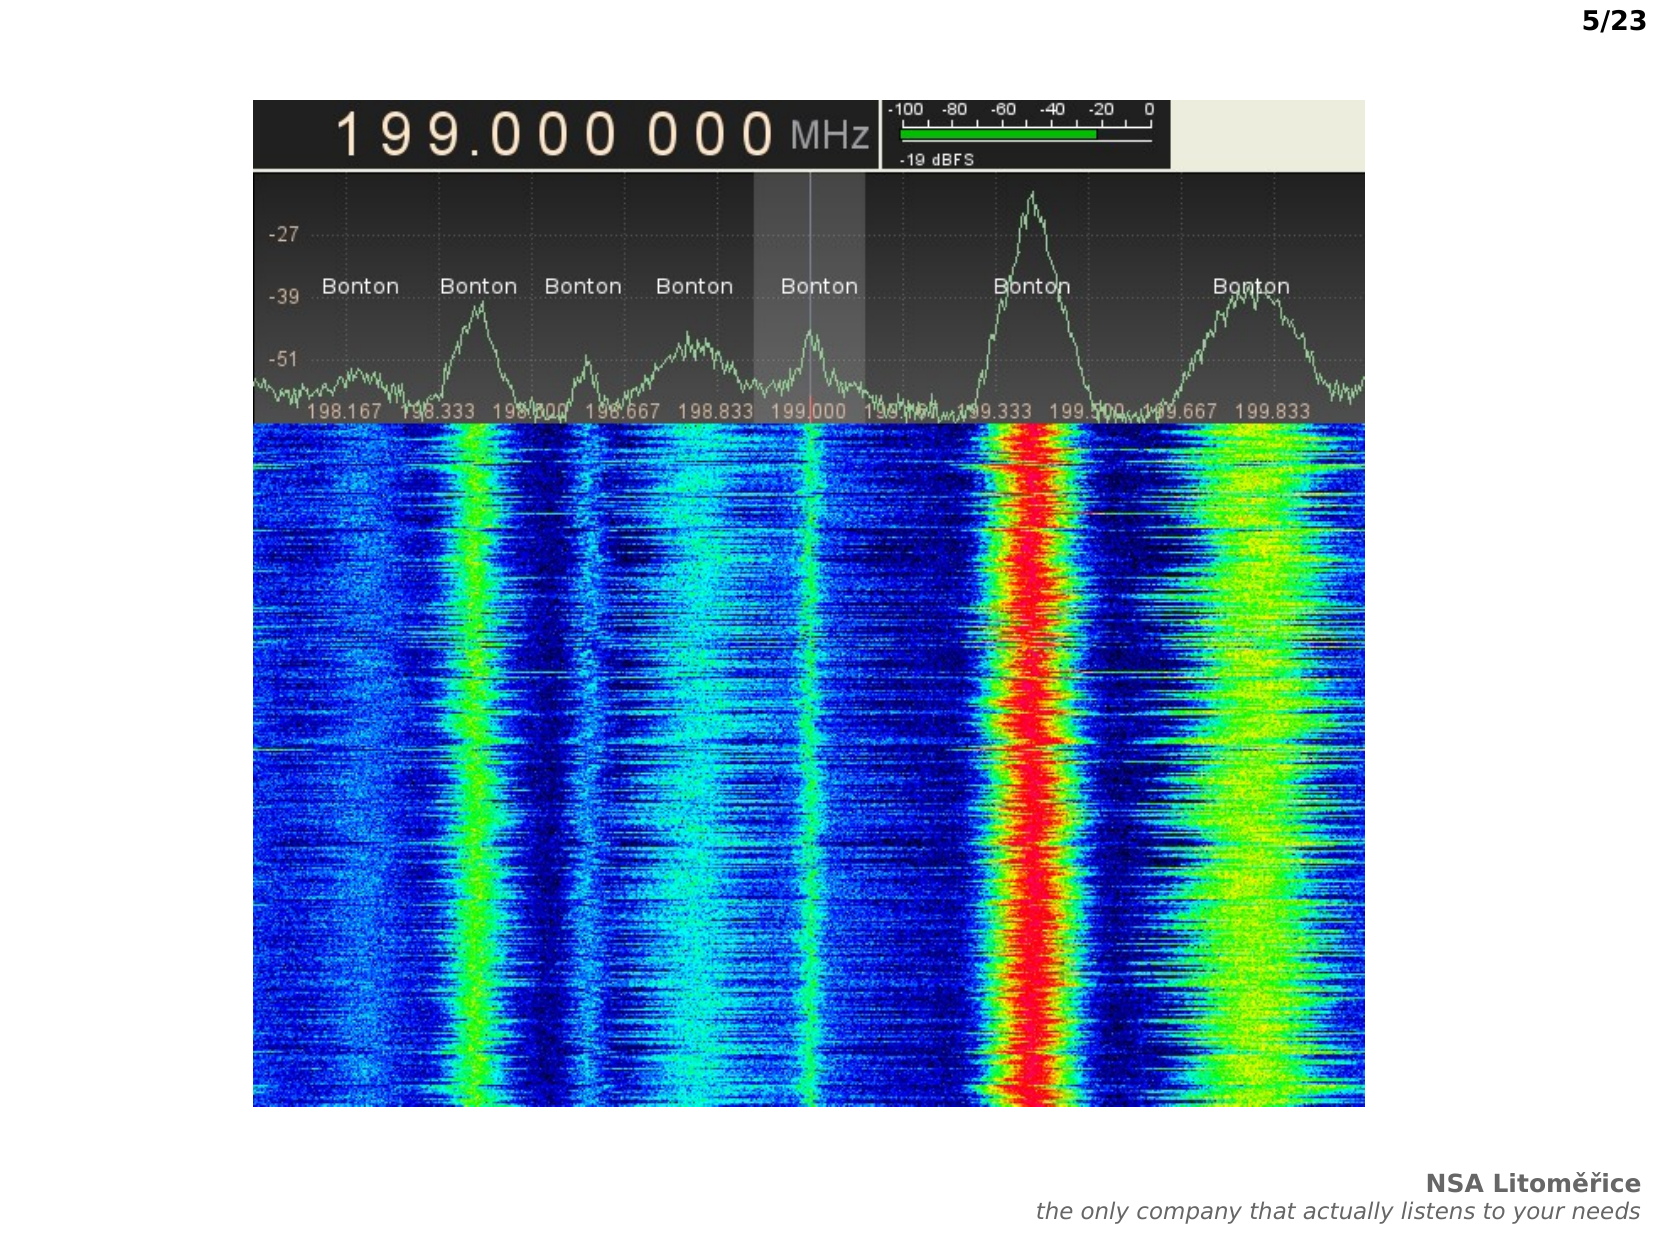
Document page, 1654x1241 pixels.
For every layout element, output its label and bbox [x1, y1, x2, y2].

picture [253, 100, 1365, 1107]
